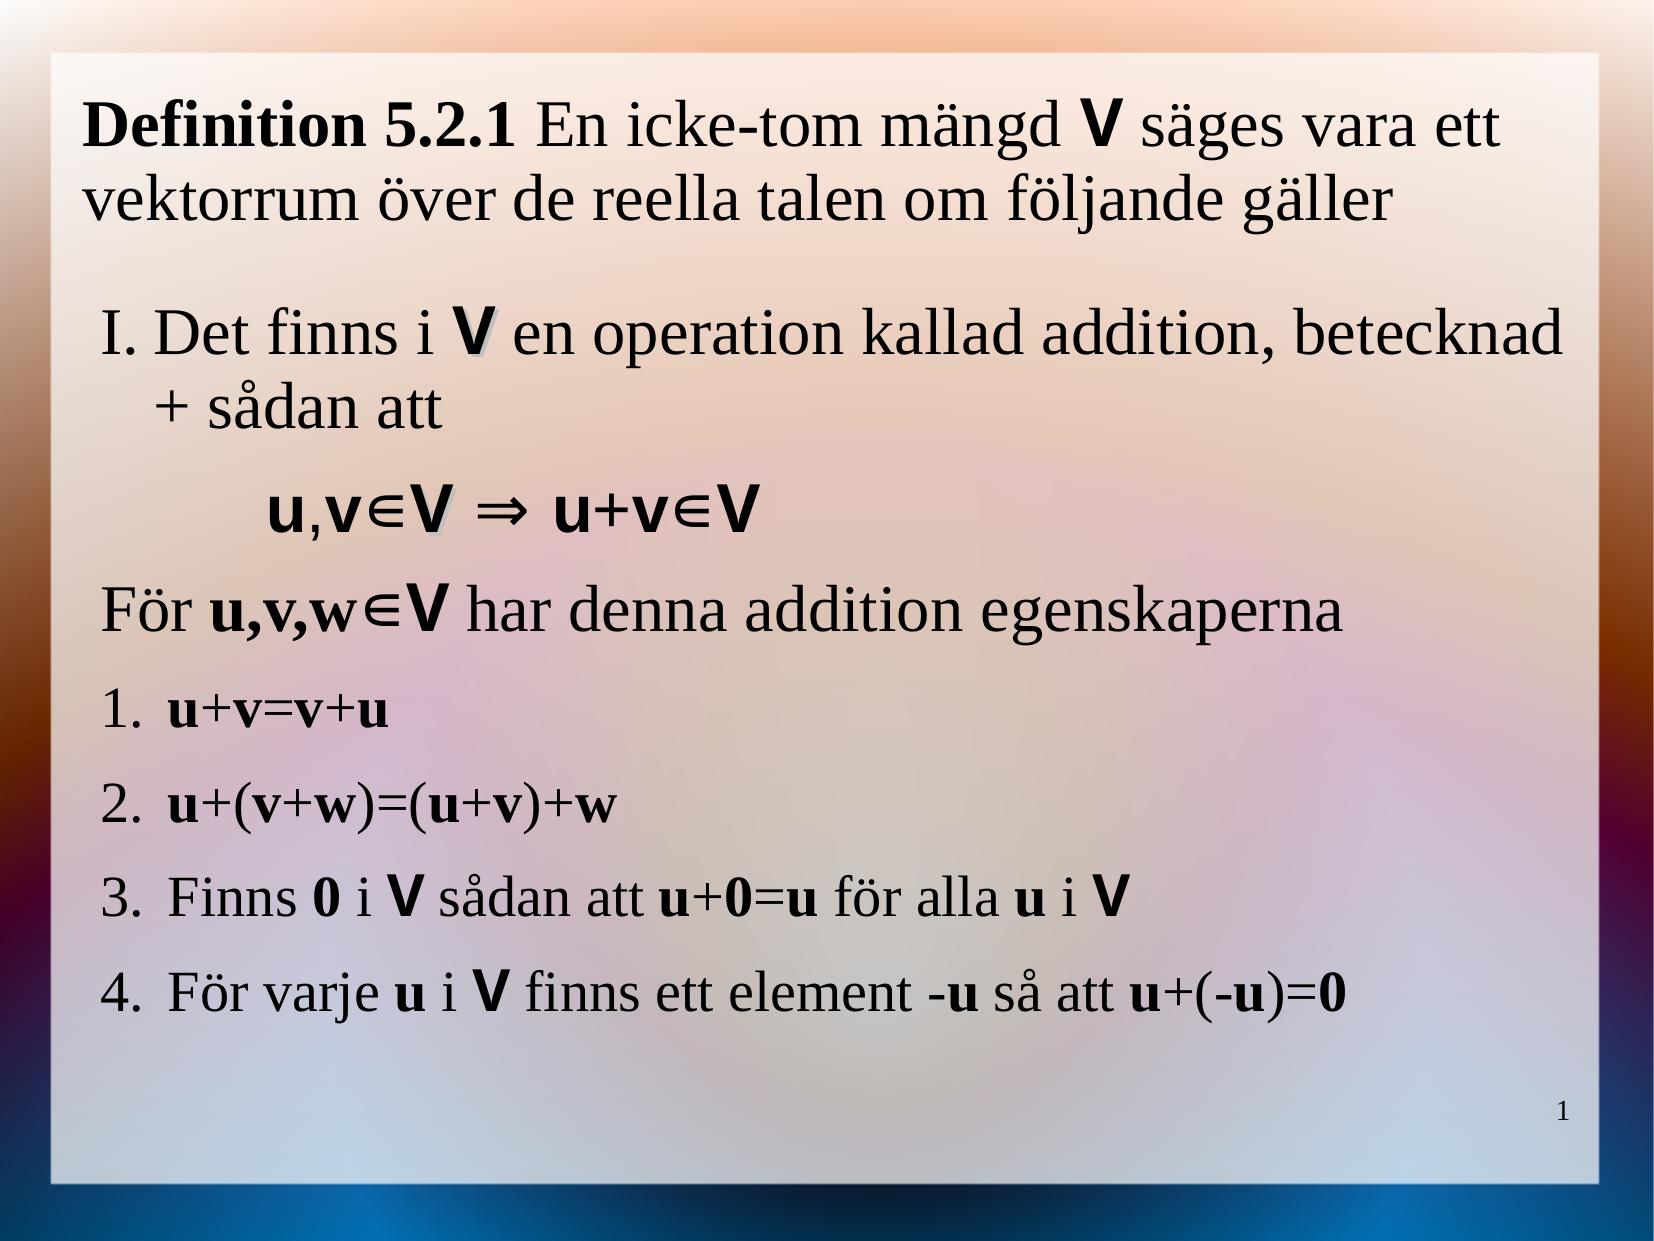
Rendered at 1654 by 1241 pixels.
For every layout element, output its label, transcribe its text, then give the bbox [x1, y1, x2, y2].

picture [0, 0, 1654, 1241]
title Definition 5.2.1 En icke-tom mängd V säges vara ett vektorrum över de reella talen om följande gäller [82, 55, 1571, 263]
list Det finns i V en operation kallad addition, betecknad + sådan att u,v∊V ⇒ u+v∊V För u,v,w∊V har denna addition egenskaperna u+v=v+u u+(v+w)=(u+v)+w Finns 0 i V sådan att u+0=u för alla u i V För varje u i V finns ett element -u så att u+(-u)=0 [82, 290, 1571, 1109]
